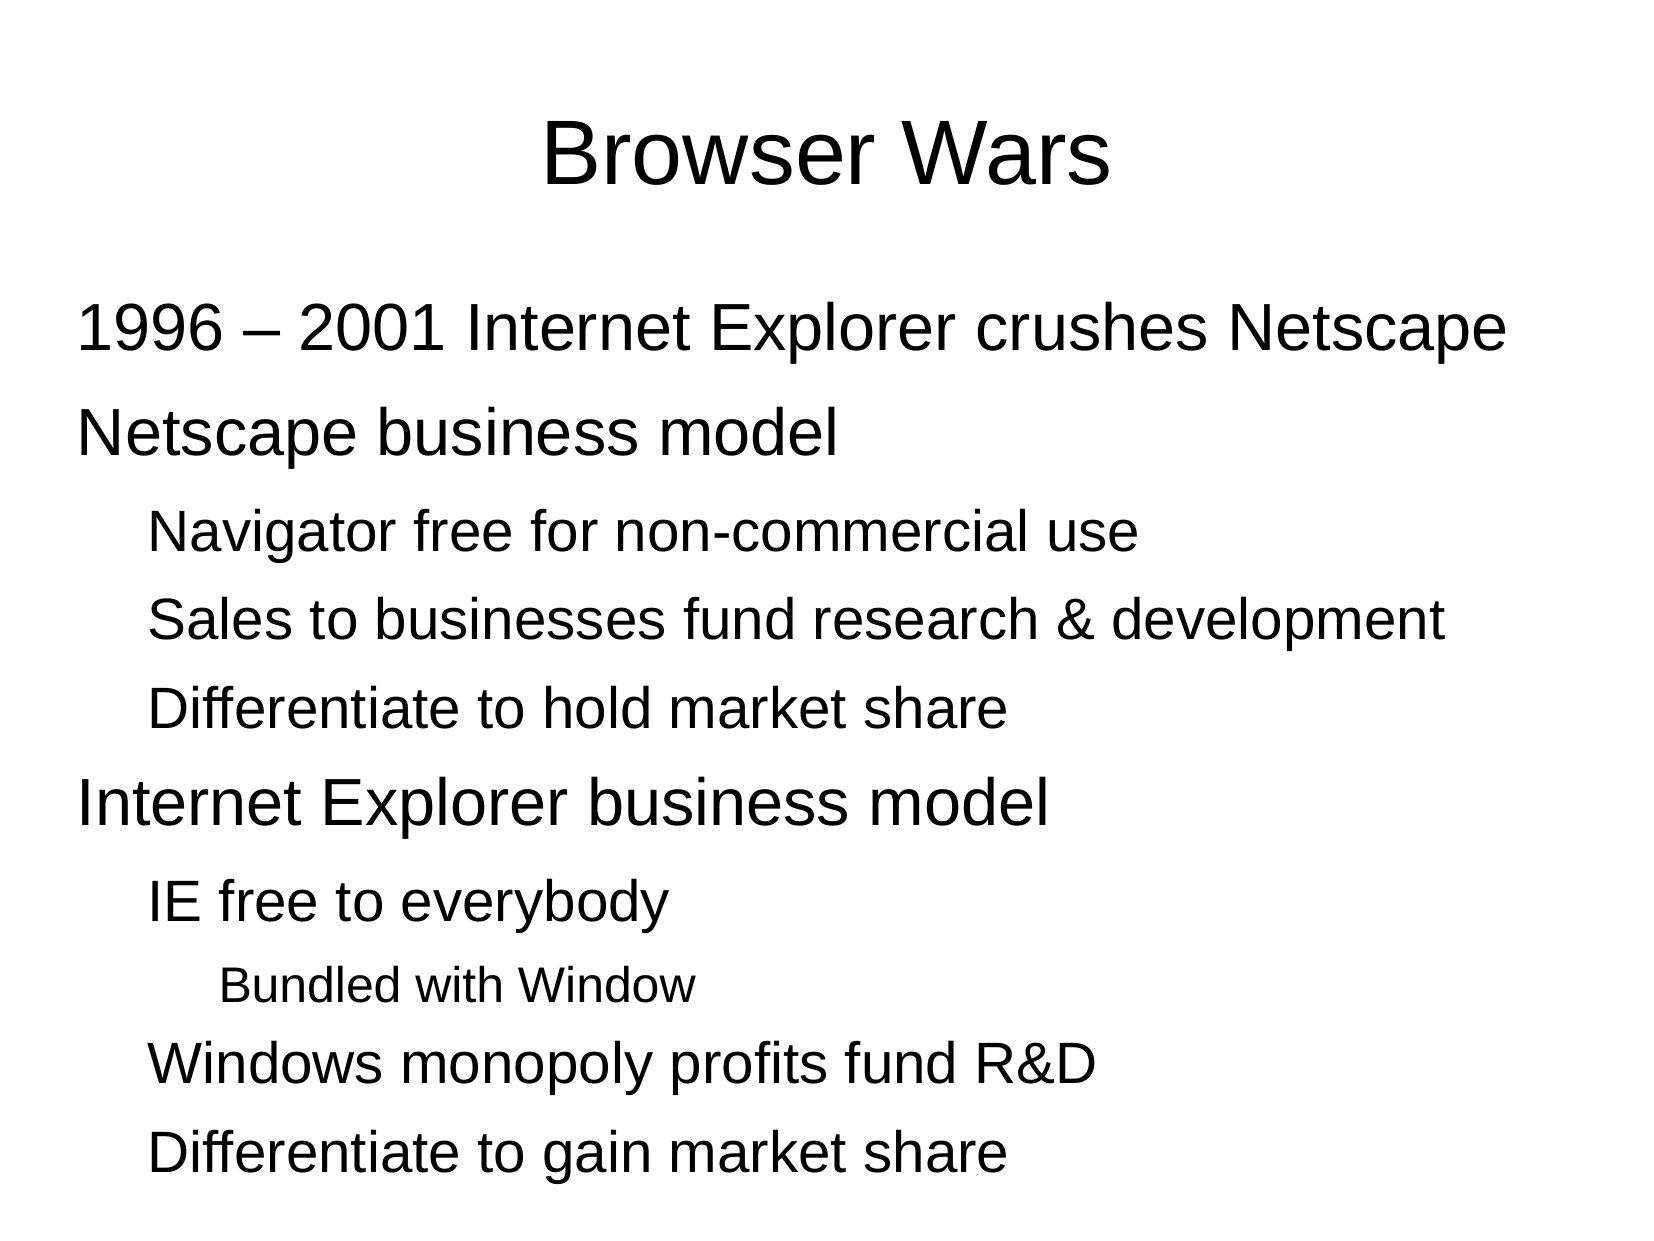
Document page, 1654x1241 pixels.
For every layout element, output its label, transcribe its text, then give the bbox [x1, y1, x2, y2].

list 1996 – 2001 Internet Explorer crushes Netscape Netscape business model Navigator free for non-commercial use Sales to businesses fund research & development Differentiate to hold market share Internet Explorer business model IE free to everybody Bundled with Window Windows monopoly profits fund R&D Differentiate to gain market share [5, 290, 1649, 1184]
title Browser Wars [82, 49, 1571, 257]
